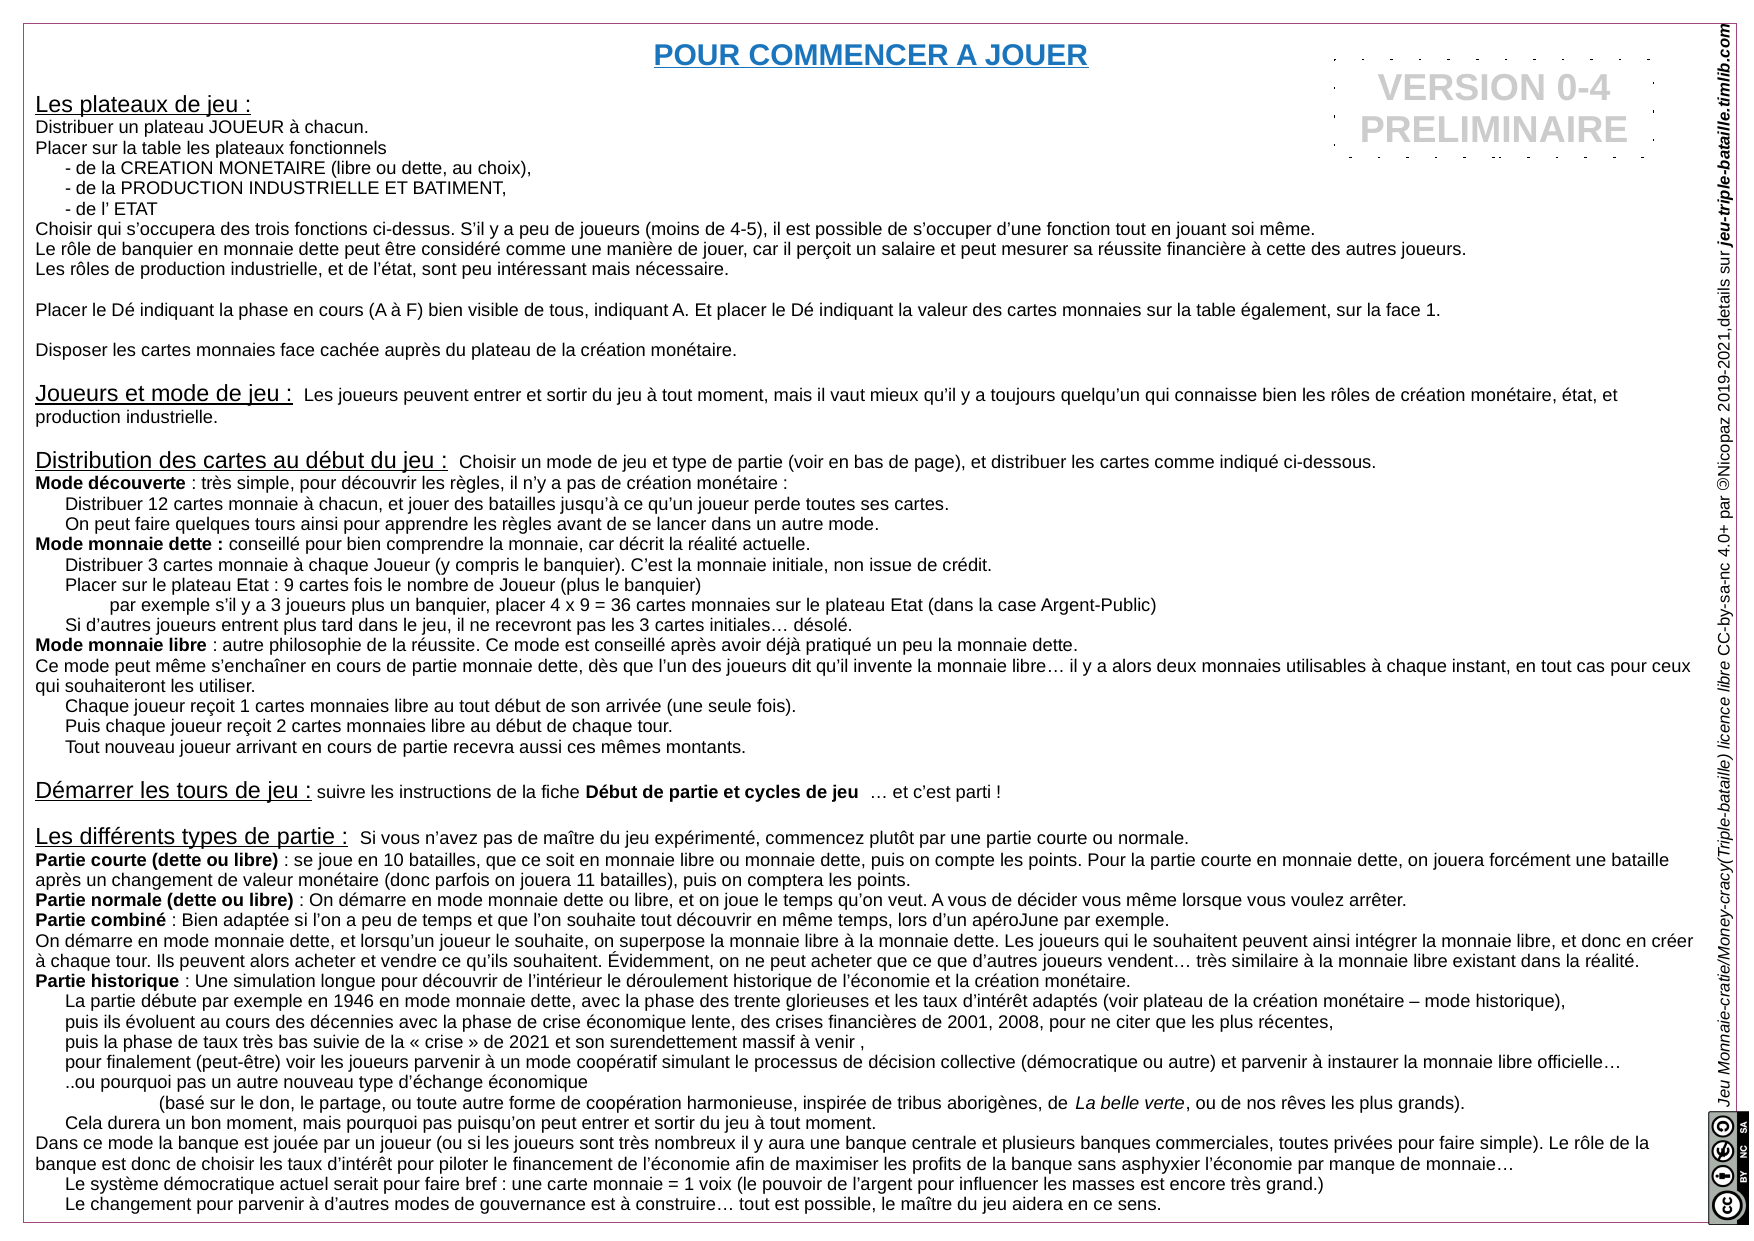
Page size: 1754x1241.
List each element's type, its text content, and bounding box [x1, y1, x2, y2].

text_box POUR COMMENCER A JOUER Les plateaux de jeu : Distribuer un plateau JOUEUR à chacun. Placer sur la table les plateaux fonctionnels - de la CREATION MONETAIRE (libre ou dette, au choix), - de la PRODUCTION INDUSTRIELLE ET BATIMENT, - de l’ ETAT Choisir qui s’occupera des trois fonctions ci-dessus. S’il y a peu de joueurs (moins de 4-5), il est possible de s’occuper d’une fonction tout en jouant soi même. Le rôle de banquier en monnaie dette peut être considéré comme une manière de jouer, car il perçoit un salaire et peut mesurer sa réussite financière à cette des autres joueurs. Les rôles de production industrielle, et de l’état, sont peu intéressant mais nécessaire. Placer le Dé indiquant la phase en cours (A à F) bien visible de tous, indiquant A. Et placer le Dé indiquant la valeur des cartes monnaies sur la table également, sur la face 1. Disposer les cartes monnaies face cachée auprès du plateau de la création monétaire. Joueurs et mode de jeu : Les joueurs peuvent entrer et sortir du jeu à tout moment, mais il vaut mieux qu’il y a toujours quelqu’un qui connaisse bien les rôles de création monétaire, état, et production industrielle. Distribution des cartes au début du jeu : Choisir un mode de jeu et type de partie (voir en bas de page), et distribuer les cartes comme indiqué ci-dessous. Mode découverte : très simple, pour découvrir les règles, il n’y a pas de création monétaire : Distribuer 12 cartes monnaie à chacun, et jouer des batailles jusqu’à ce qu’un joueur perde toutes ses cartes. On peut faire quelques tours ainsi pour apprendre les règles avant de se lancer dans un autre mode. Mode monnaie dette : conseillé pour bien comprendre la monnaie, car décrit la réalité actuelle. Distribuer 3 cartes monnaie à chaque Joueur (y compris le banquier). C’est la monnaie initiale, non issue de crédit. Placer sur le plateau Etat : 9 cartes fois le nombre de Joueur (plus le banquier) par exemple s’il y a 3 joueurs plus un banquier, placer 4 x 9 = 36 cartes monnaies sur le plateau Etat (dans la case Argent-Public) Si d’autres joueurs entrent plus tard dans le jeu, il ne recevront pas les 3 cartes initiales… désolé. Mode monnaie libre : autre philosophie de la réussite. Ce mode est conseillé après avoir déjà pratiqué un peu la monnaie dette. Ce mode peut même s’enchaîner en cours de partie monnaie dette, dès que l’un des joueurs dit qu’il invente la monnaie libre… il y a alors deux monnaies utilisables à chaque instant, en tout cas pour ceux qui souhaiteront les utiliser. Chaque joueur reçoit 1 cartes monnaies libre au tout début de son arrivée (une seule fois). Puis chaque joueur reçoit 2 cartes monnaies libre au début de chaque tour. Tout nouveau joueur arrivant en cours de partie recevra aussi ces mêmes montants. Démarrer les tours de jeu : suivre les instructions de la fiche Début de partie et cycles de jeu … et c’est parti ! Les différents types de partie : Si vous n’avez pas de maître du jeu expérimenté, commencez plutôt par une partie courte ou normale. Partie courte (dette ou libre) : se joue en 10 batailles, que ce soit en monnaie libre ou monnaie dette, puis on compte les points. Pour la partie courte en monnaie dette, on jouera forcément une bataille après un changement de valeur monétaire (donc parfois on jouera 11 batailles), puis on comptera les points. Partie normale (dette ou libre) : On démarre en mode monnaie dette ou libre, et on joue le temps qu’on veut. A vous de décider vous même lorsque vous voulez arrêter. Partie combiné : Bien adaptée si l’on a peu de temps et que l’on souhaite tout découvrir en même temps, lors d’un apéroJune par exemple. On démarre en mode monnaie dette, et lorsqu’un joueur le souhaite, on superpose la monnaie libre à la monnaie dette. Les joueurs qui le souhaitent peuvent ainsi intégrer la monnaie libre, et donc en créer à chaque tour. Ils peuvent alors acheter et vendre ce qu’ils souhaitent. Évidemment, on ne peut acheter que ce que d’autres joueurs vendent… très similaire à la monnaie libre existant dans la réalité. Partie historique : Une simulation longue pour découvrir de l’intérieur le déroulement historique de l’économie et la création monétaire. La partie débute par exemple en 1946 en mode monnaie dette, avec la phase des trente glorieuses et les taux d’intérêt adaptés (voir plateau de la création monétaire – mode historique), puis ils évoluent au cours des décennies avec la phase de crise économique lente, des crises financières de 2001, 2008, pour ne citer que les plus récentes, puis la phase de taux très bas suivie de la « crise » de 2021 et son surendettement massif à venir , pour finalement (peut-être) voir les joueurs parvenir à un mode coopératif simulant le processus de décision collective (démocratique ou autre) et parvenir à instaurer la monnaie libre officielle… ..ou pourquoi pas un autre nouveau type d’échange économique (basé sur le don, le partage, ou toute autre forme de coopération harmonieuse, inspirée de tribus aborigènes, de La belle verte, ou de nos rêves les plus grands). Cela durera un bon moment, mais pourquoi pas puisqu’on peut entrer et sortir du jeu à tout moment. Dans ce mode la banque est jouée par un joueur (ou si les joueurs sont très nombreux il y aura une banque centrale et plusieurs banques commerciales, toutes privées pour faire simple). Le rôle de la banque est donc de choisir les taux d’intérêt pour piloter le financement de l’économie afin de maximiser les profits de la banque sans asphyxier l’économie par manque de monnaie… Le système démocratique actuel serait pour faire bref : une carte monnaie = 1 voix (le pouvoir de l’argent pour influencer les masses est encore très grand.) Le changement pour parvenir à d’autres modes de gouvernance est à construire… tout est possible, le maître du jeu aidera en ce sens. [35, 11, 1707, 1241]
text_box VERSION 0-4 PRELIMINAIRE [1334, 59, 1654, 158]
picture [1709, 1112, 1749, 1225]
